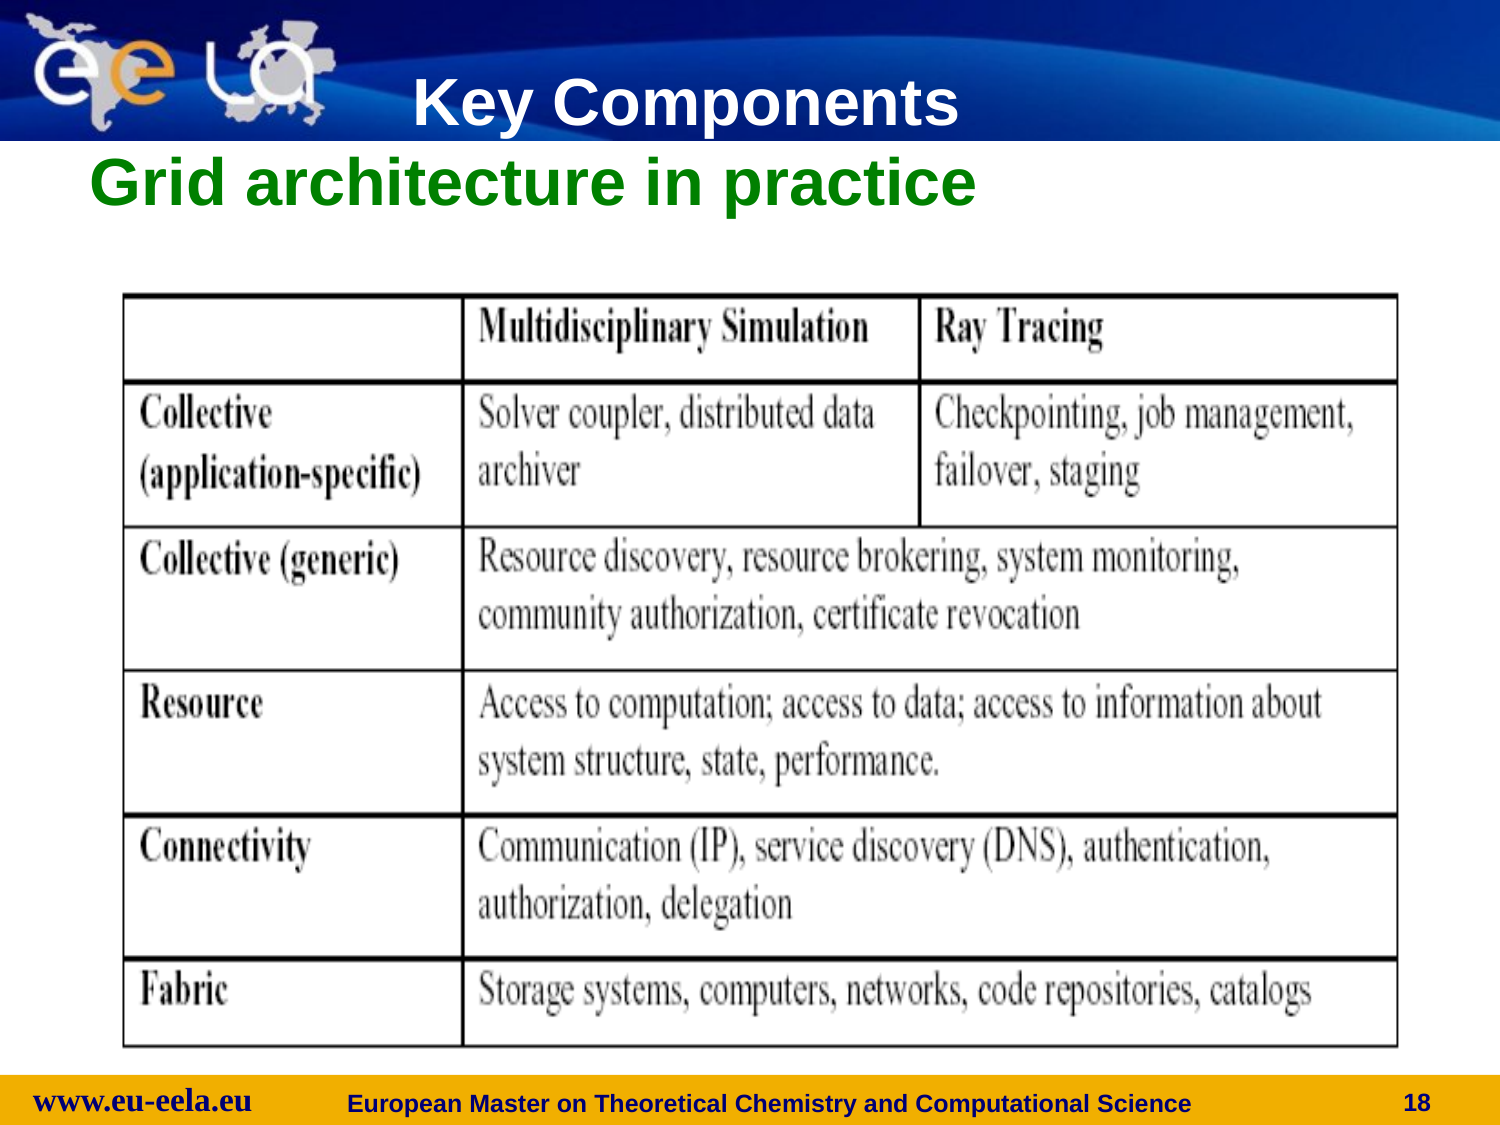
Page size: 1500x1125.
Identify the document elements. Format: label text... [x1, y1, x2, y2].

text_box European Master on Theoretical Chemistry and Computational Science [332, 1080, 1388, 1125]
title Key Components Grid architecture in practice [75, 36, 1426, 242]
text_box [1388, 1078, 1475, 1125]
picture [112, 275, 1426, 1063]
